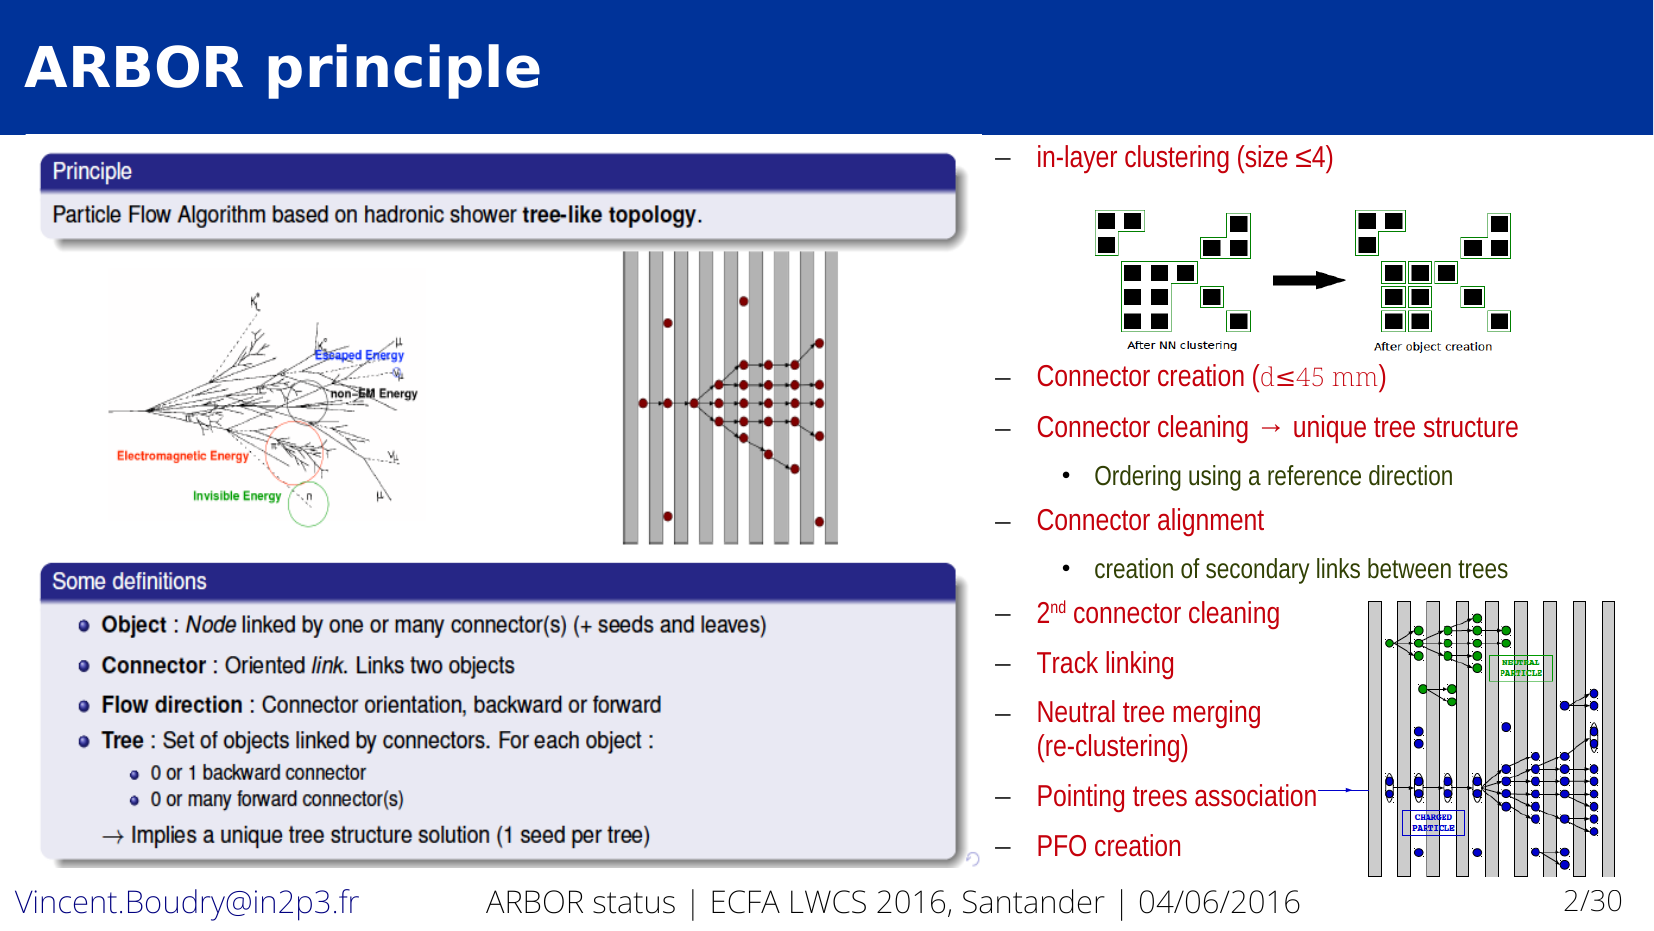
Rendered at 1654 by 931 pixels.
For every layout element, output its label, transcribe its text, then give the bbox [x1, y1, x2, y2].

list in-layer clustering (size ≤4) Connector creation (d≤45 mm) Connector cleaning → unique tree structure Ordering using a reference direction Connector alignment creation of secondary links between trees 2nd connector cleaning Track linking Neutral tree merging (re-clustering) Pointing trees association PFO creation [929, 139, 1632, 867]
picture [1314, 867, 1632, 890]
picture [25, 134, 982, 868]
title ARBOR principle [24, 12, 1635, 124]
